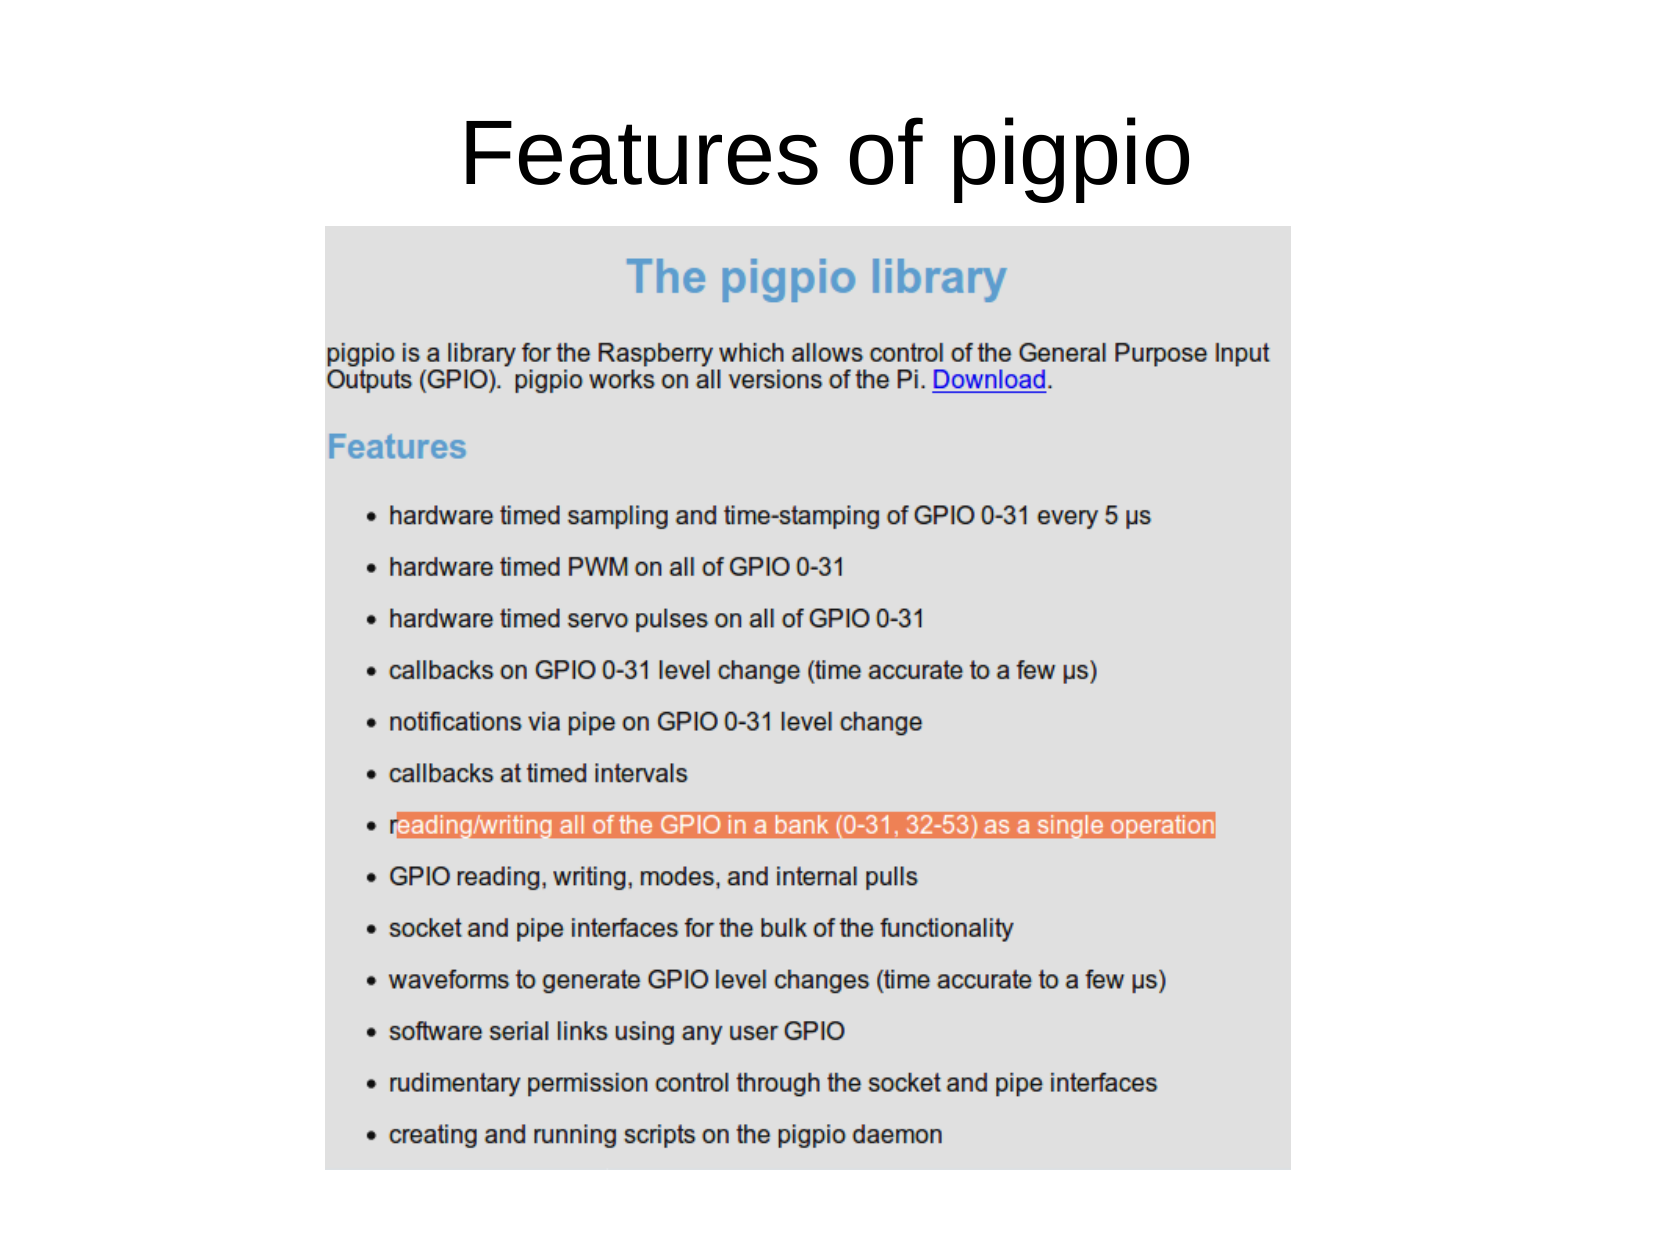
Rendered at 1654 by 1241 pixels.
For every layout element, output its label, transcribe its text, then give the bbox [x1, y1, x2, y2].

picture [325, 226, 1291, 1171]
title Features of pigpio [82, 49, 1571, 257]
